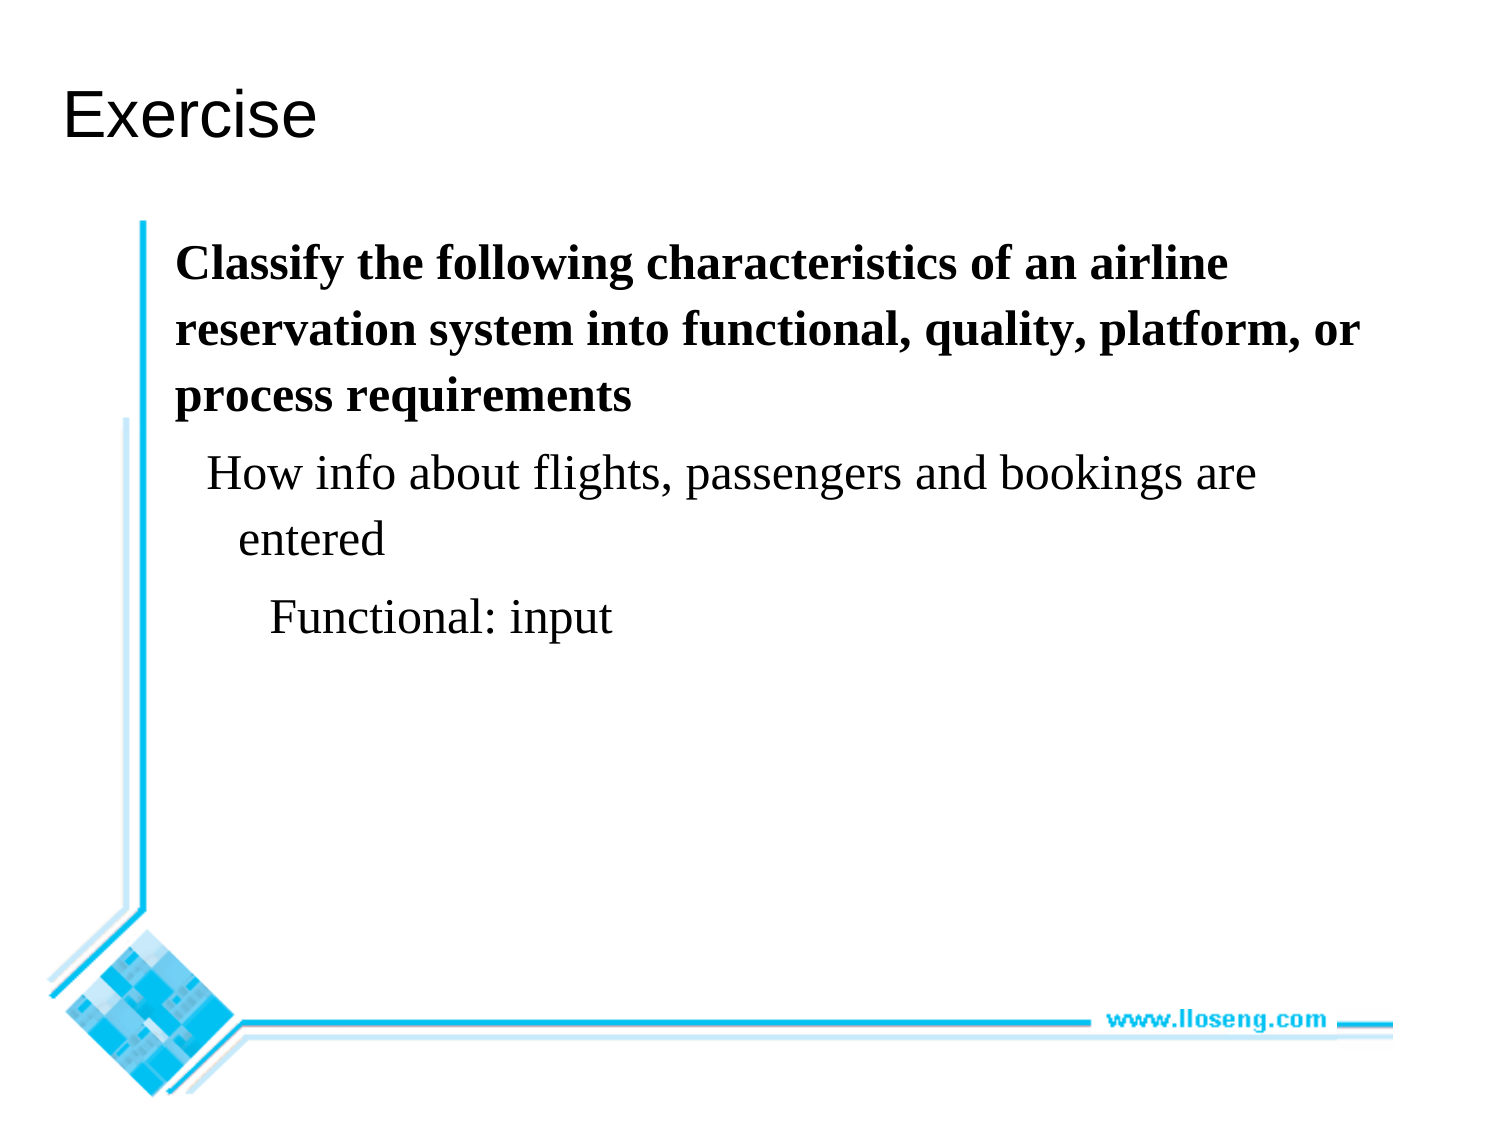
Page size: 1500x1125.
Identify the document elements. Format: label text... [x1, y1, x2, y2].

picture [35, 209, 1393, 1099]
list Classify the following characteristics of an airline reservation system into functional, quality, platform, or process requirements How info about flights, passengers and bookings are entered Functional: input [174, 224, 1413, 1013]
title Exercise [62, 37, 1413, 188]
